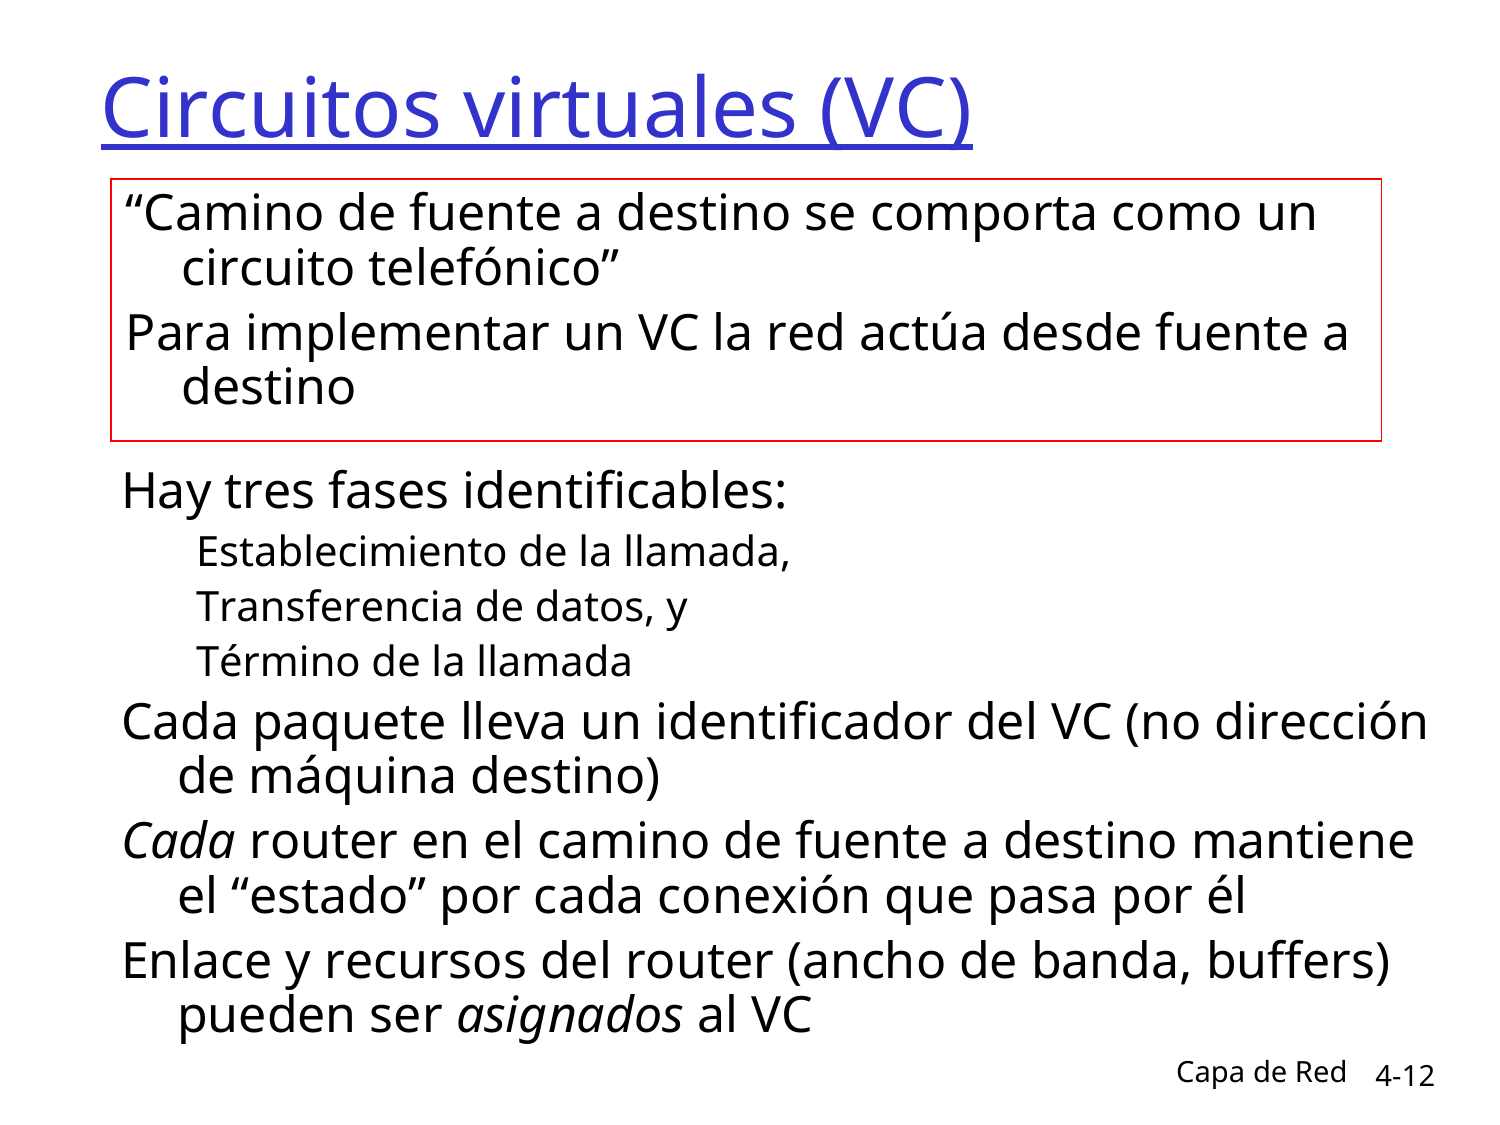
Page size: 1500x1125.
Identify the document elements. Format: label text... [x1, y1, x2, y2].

list Hay tres fases identificables: Establecimiento de la llamada, Transferencia de datos, y Término de la llamada Cada paquete lleva un identificador del VC (no dirección de máquina destino) Cada router en el camino de fuente a destino mantiene el “estado” por cada conexión que pasa por él Enlace y recursos del router (ancho de banda, buffers) pueden ser asignados al VC [106, 451, 1476, 1069]
list “Camino de fuente a destino se comporta como un circuito telefónico” Para implementar un VC la red actúa desde fuente a destino [111, 179, 1382, 442]
title Circuitos virtuales (VC) [85, 13, 1361, 201]
